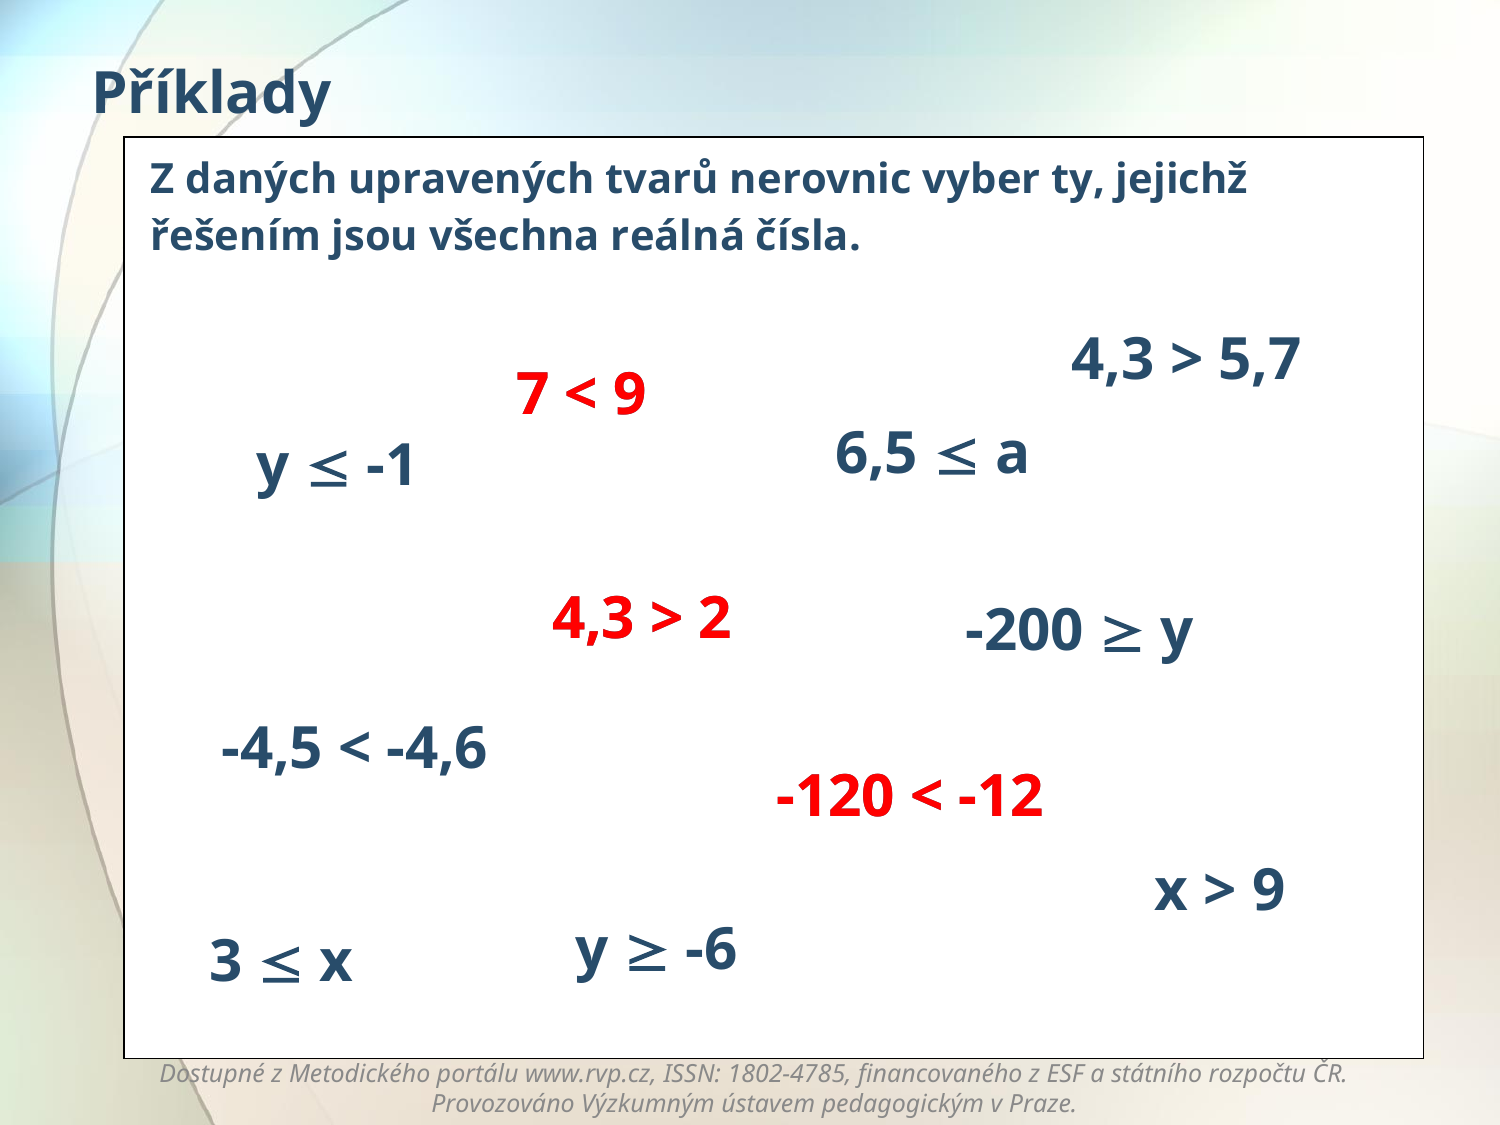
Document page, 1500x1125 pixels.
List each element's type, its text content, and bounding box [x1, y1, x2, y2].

title Z daných upravených tvarů nerovnic vyber ty, jejichž řešením jsou všechna reálná čísla. [135, 148, 1412, 264]
text_box 7 < 9 [501, 350, 715, 433]
text_box [123, 137, 1424, 1059]
text_box 6,5  a [820, 408, 1069, 492]
text_box -200  y [950, 586, 1247, 669]
picture [0, 0, 1500, 1125]
text_box y  -6 [560, 904, 857, 988]
text_box x > 9 [1139, 846, 1353, 929]
text_box 4,3 > 2 [537, 574, 857, 657]
text_box 4,3 > 5,7 [1057, 314, 1377, 398]
text_box Příklady [76, 42, 1402, 138]
text_box -120 < -12 [761, 751, 1093, 835]
text_box y  -1 [242, 420, 455, 504]
text_box -4,5 < -4,6 [206, 704, 538, 787]
text_box 3  x [194, 916, 408, 1000]
